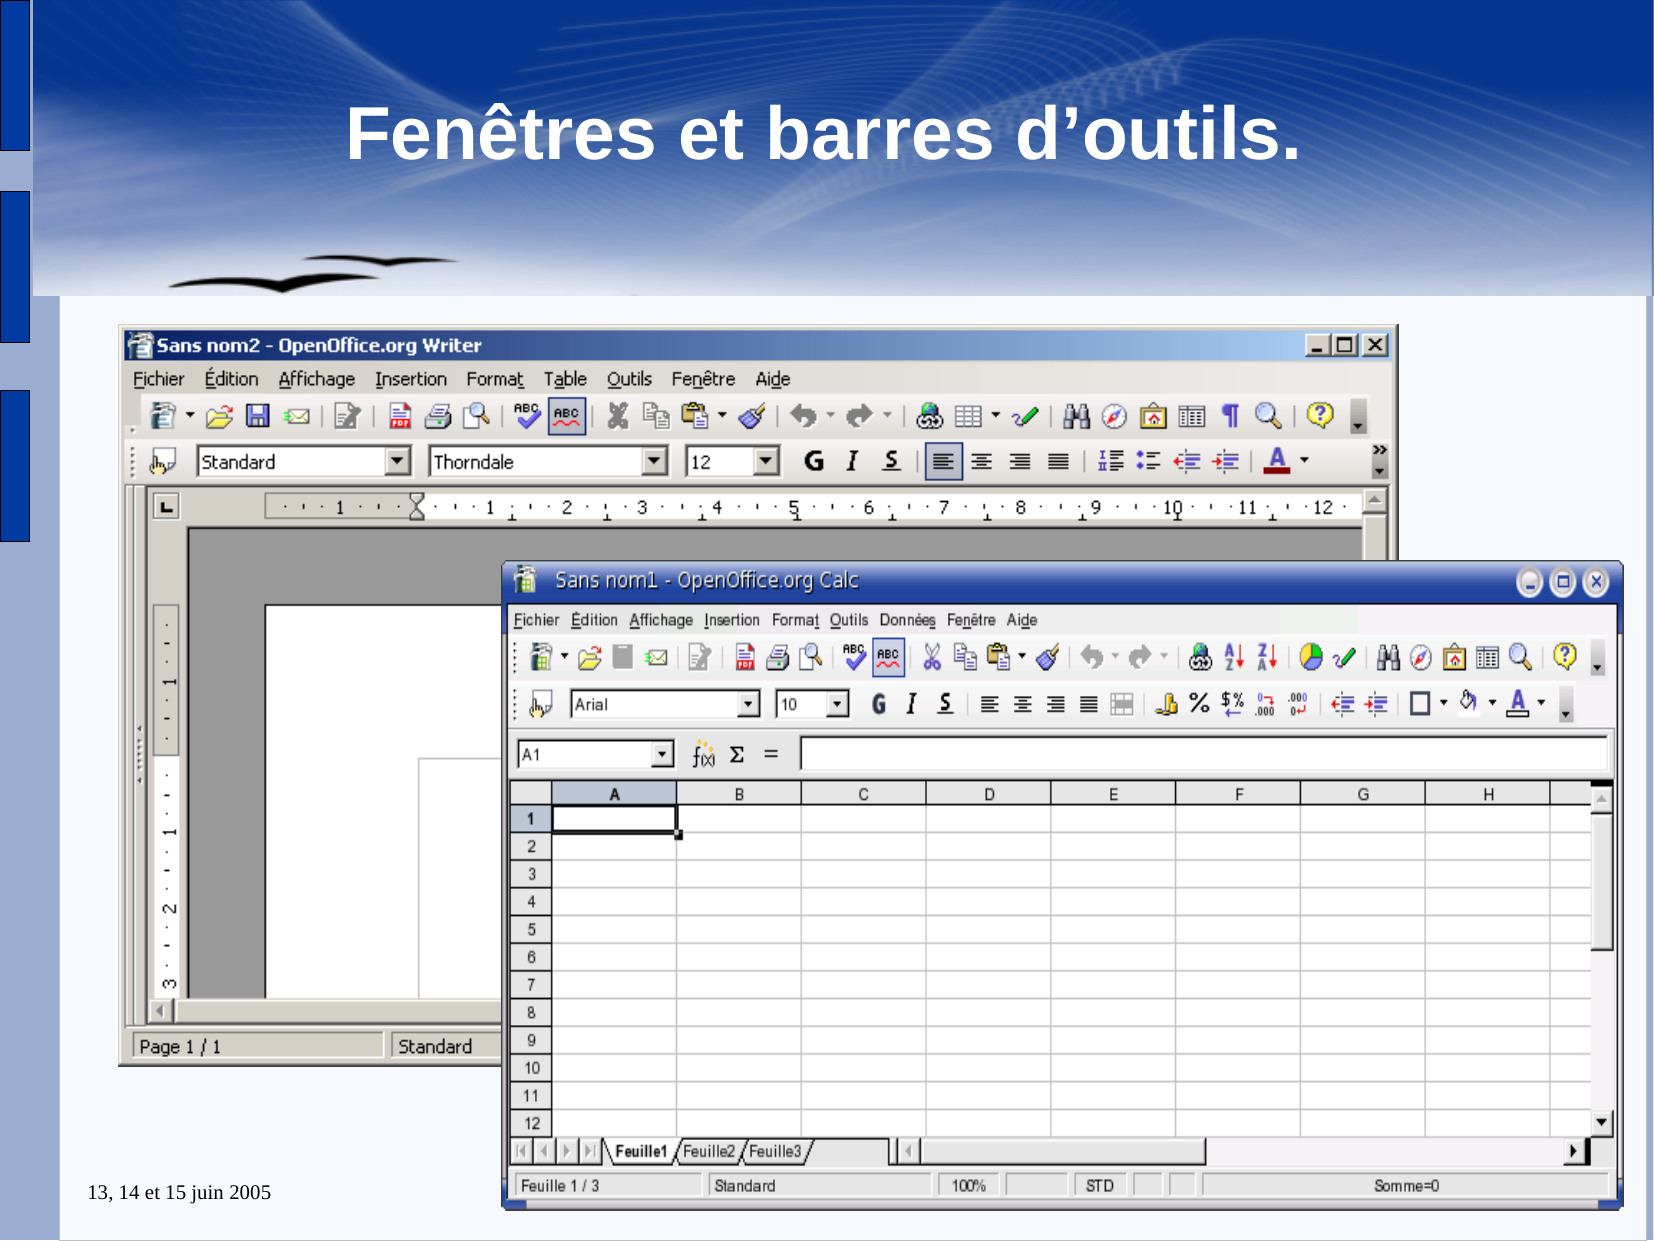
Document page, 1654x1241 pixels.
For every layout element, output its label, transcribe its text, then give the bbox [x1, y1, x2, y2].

title Fenêtres et barres d’outils. [118, 29, 1531, 237]
picture [33, 0, 1654, 296]
picture [118, 324, 1624, 1211]
